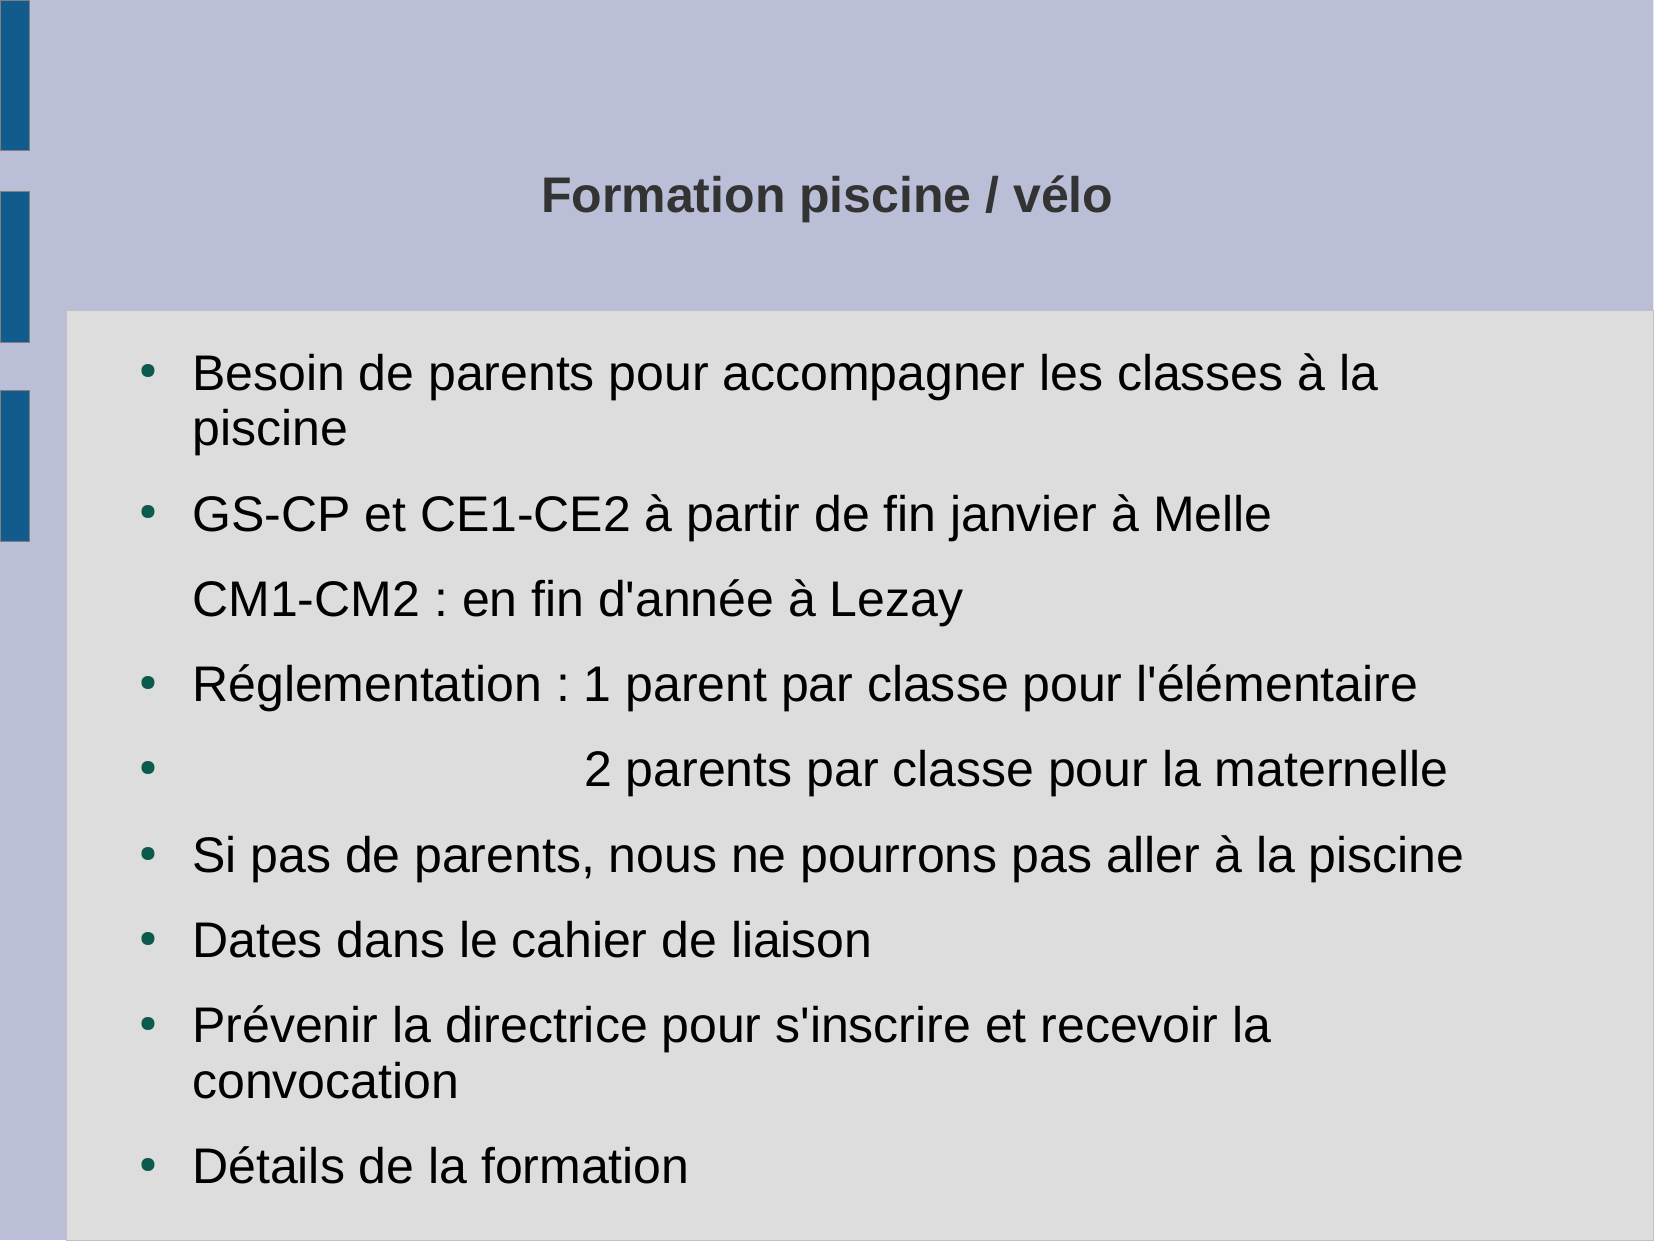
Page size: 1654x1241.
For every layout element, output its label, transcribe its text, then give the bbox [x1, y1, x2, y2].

title Formation piscine / vélo [121, 91, 1534, 299]
list Besoin de parents pour accompagner les classes à la piscine GS-CP et CE1-CE2 à partir de fin janvier à Melle CM1-CM2 : en fin d'année à Lezay Réglementation : 1 parent par classe pour l'élémentaire 2 parents par classe pour la maternelle Si pas de parents, nous ne pourrons pas aller à la piscine Dates dans le cahier de liaison Prévenir la directrice pour s'inscrire et recevoir la convocation Détails de la formation [121, 344, 1534, 1195]
